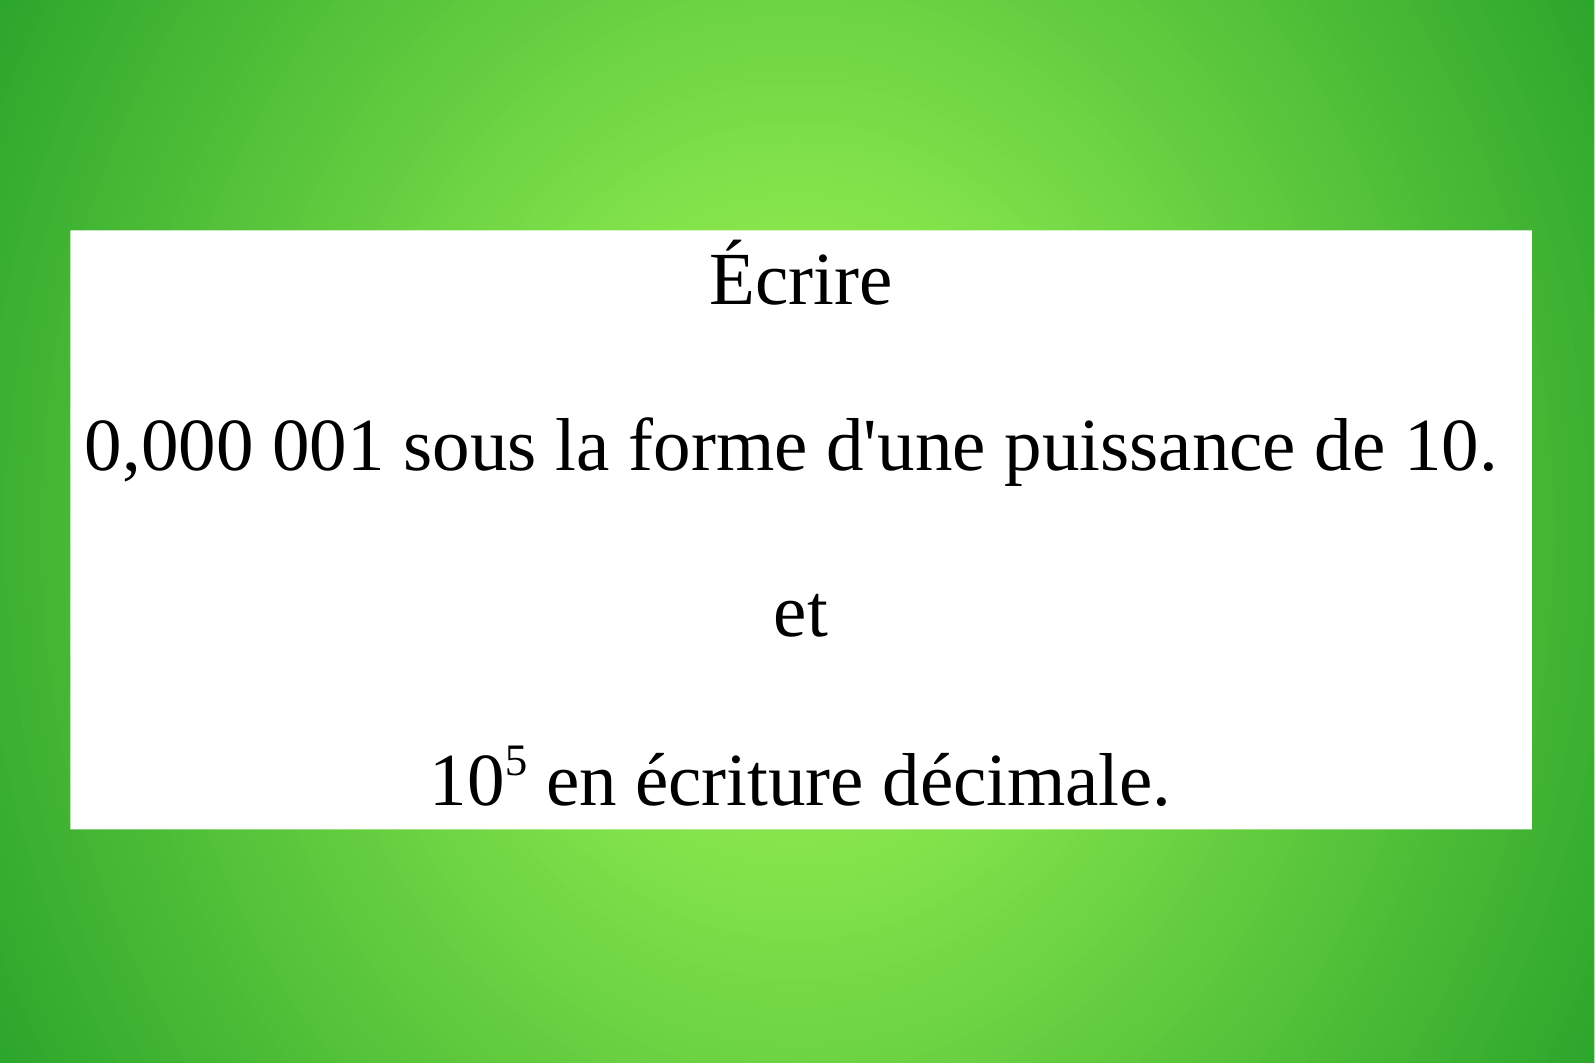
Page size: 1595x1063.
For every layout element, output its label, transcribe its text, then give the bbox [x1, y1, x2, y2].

text_box Écrire 0,000 001 sous la forme d'une puissance de 10. et 105 en écriture décimale. [70, 230, 1532, 830]
picture [0, 0, 1595, 1063]
